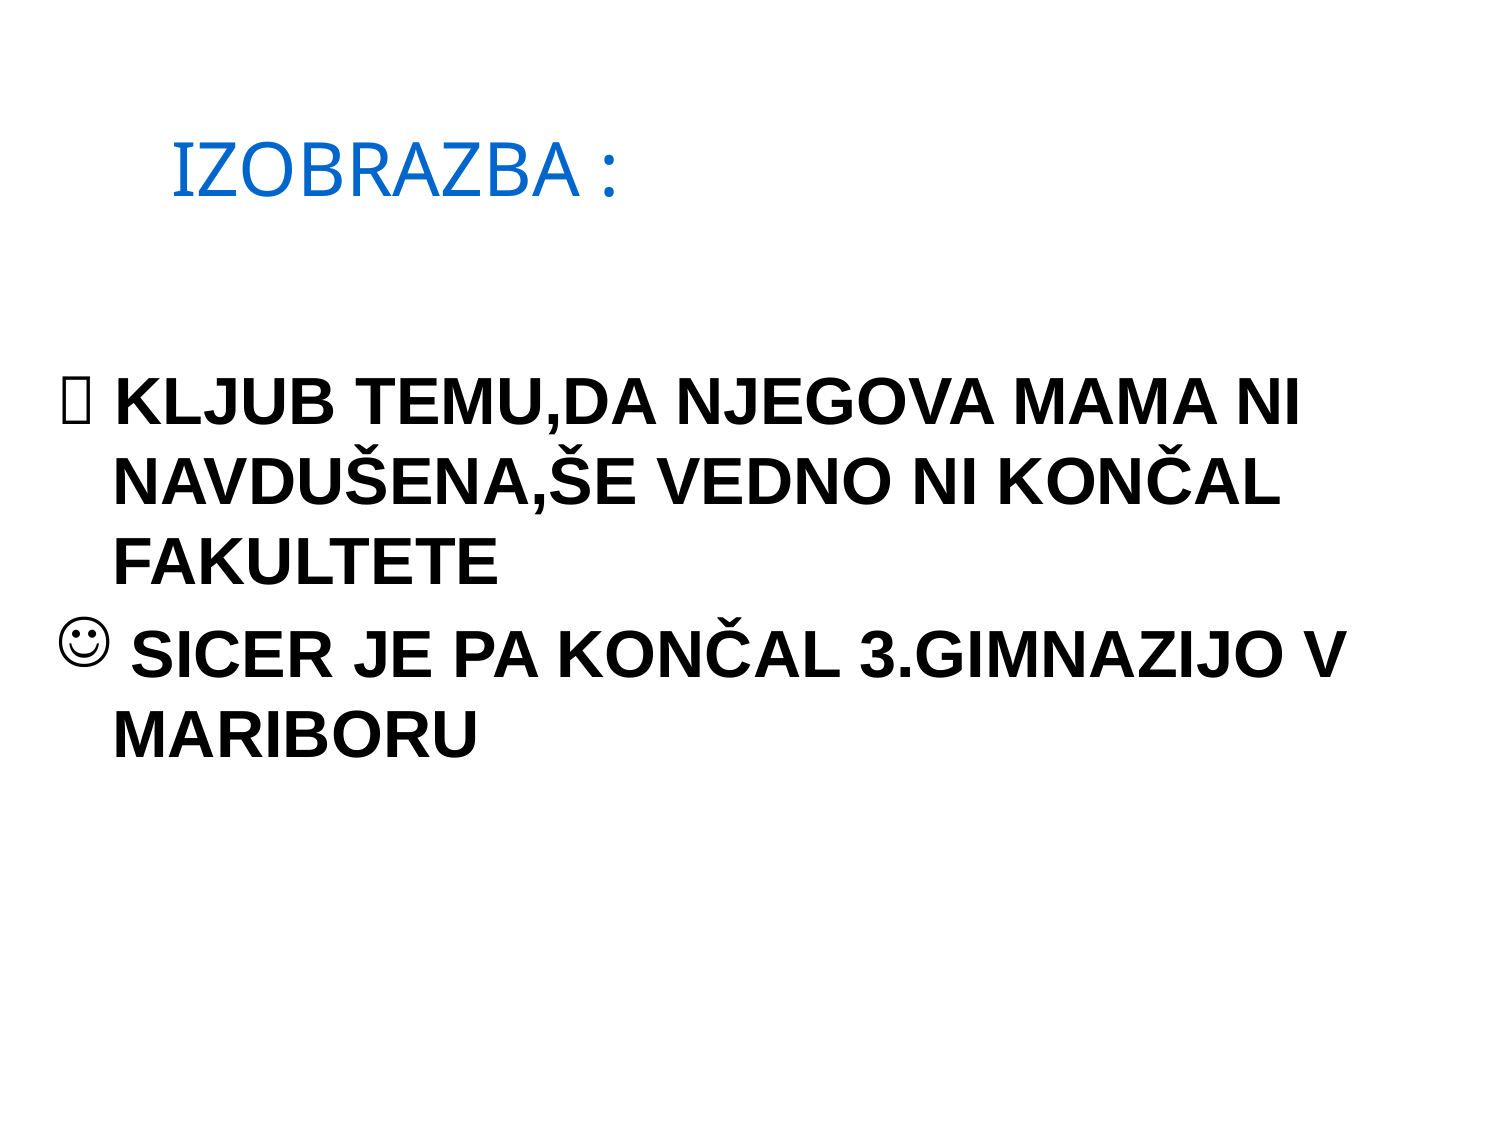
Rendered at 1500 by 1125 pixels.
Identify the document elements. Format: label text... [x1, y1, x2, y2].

text_box IZOBRAZBA : [88, 113, 703, 267]
list  KLJUB TEMU,DA NJEGOVA MAMA NI NAVDUŠENA,ŠE VEDNO NI KONČAL FAKULTETE SICER JE PA KONČAL 3.GIMNAZIJO V MARIBORU [41, 350, 1392, 1093]
